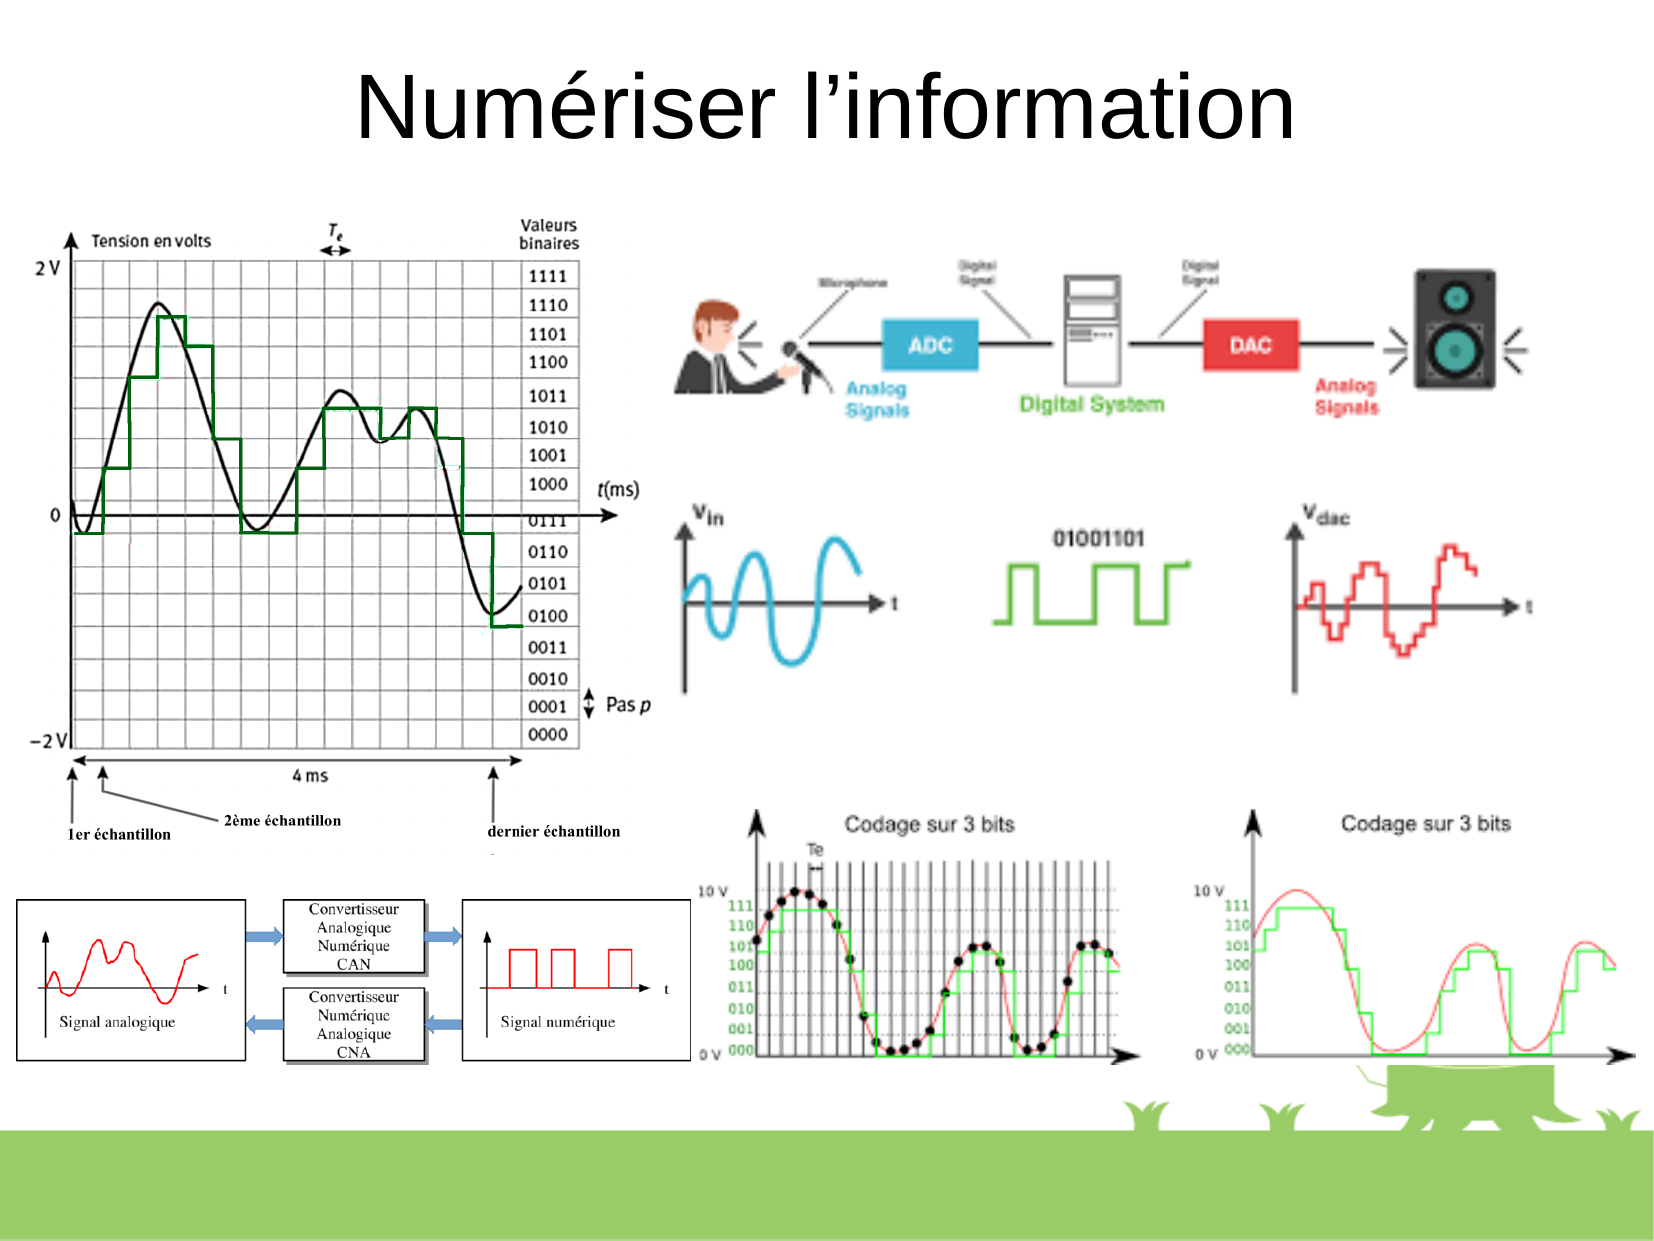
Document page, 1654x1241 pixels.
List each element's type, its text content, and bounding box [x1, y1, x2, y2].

picture [0, 0, 1654, 1241]
title Numériser l’information [82, 49, 1571, 166]
